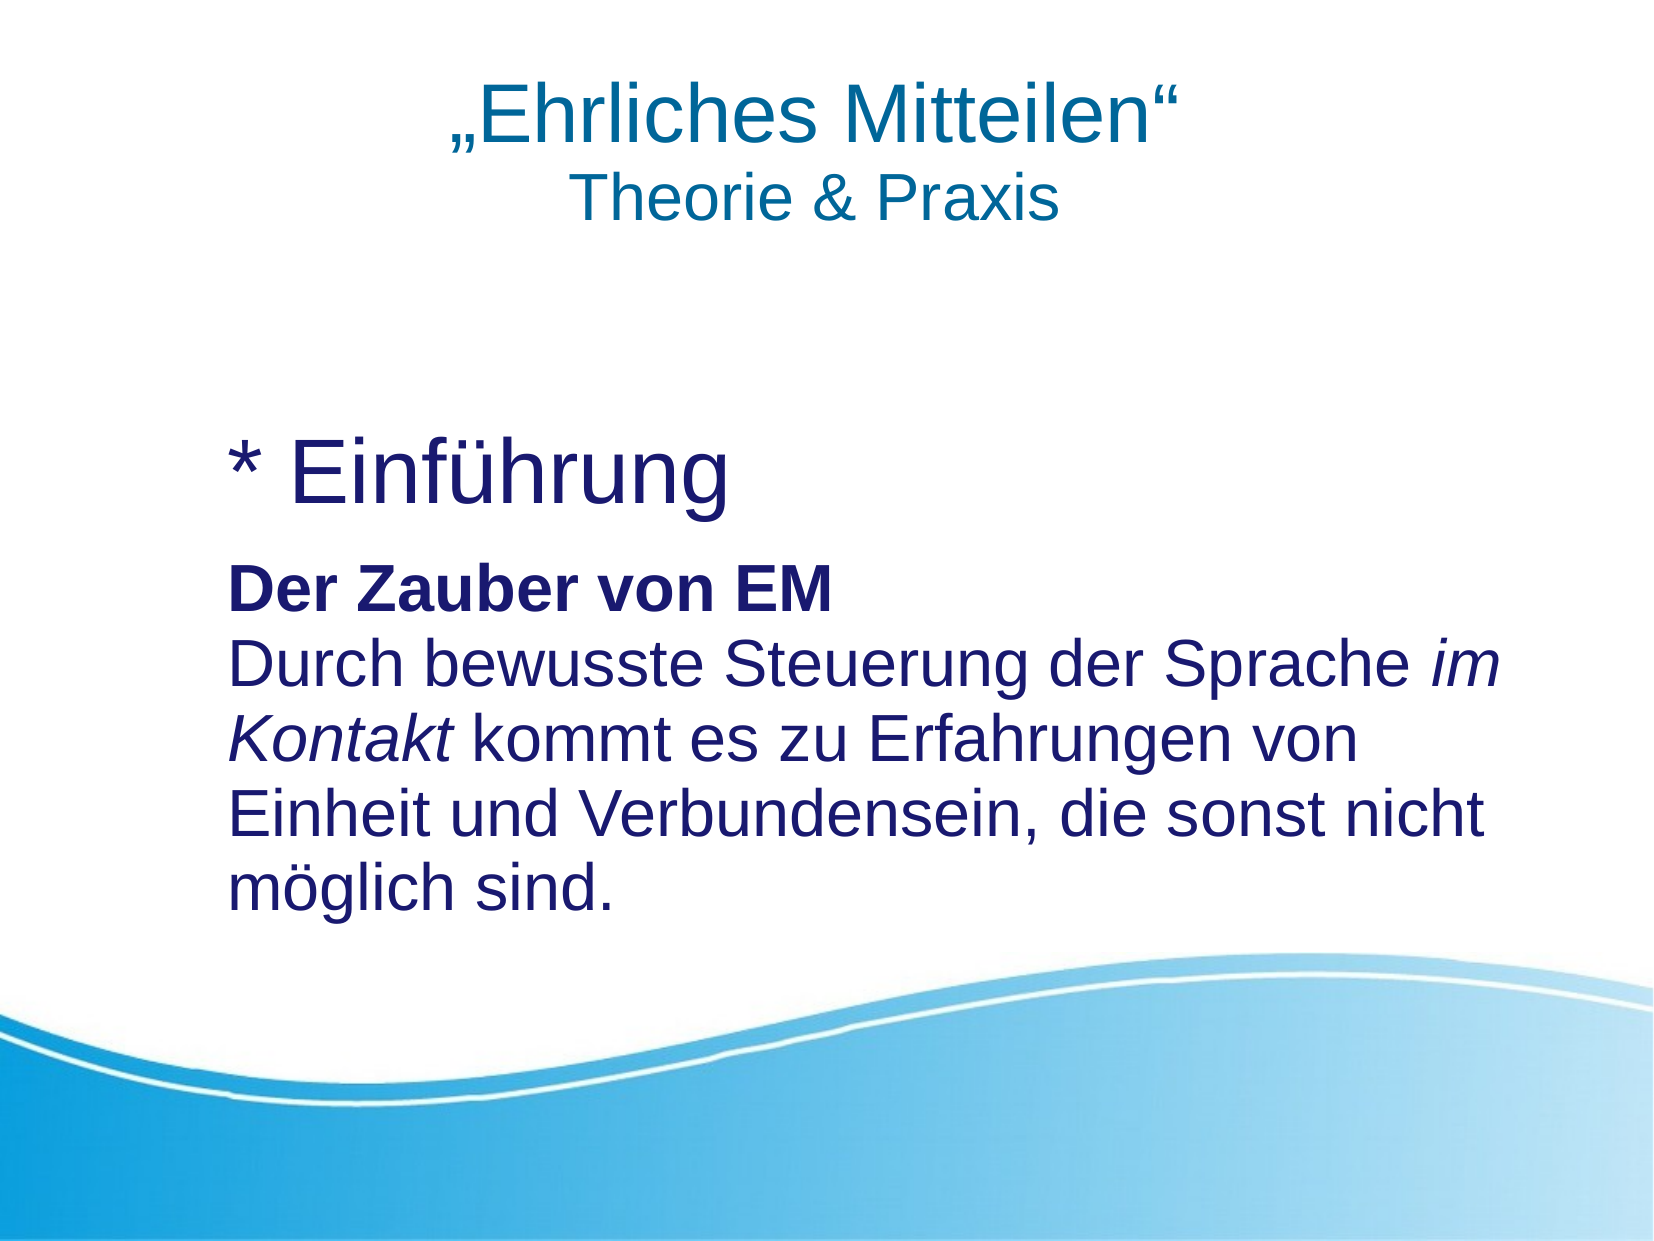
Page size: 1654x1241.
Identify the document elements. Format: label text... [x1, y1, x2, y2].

title „Ehrliches Mitteilen“ Theorie & Praxis [70, 47, 1559, 255]
text_box * Einführung Der Zauber von EM Durch bewusste Steuerung der Sprache im Kontakt kommt es zu Erfahrungen von Einheit und Verbundensein, die sonst nicht möglich sind. [212, 413, 1524, 993]
picture [0, 952, 1654, 1241]
